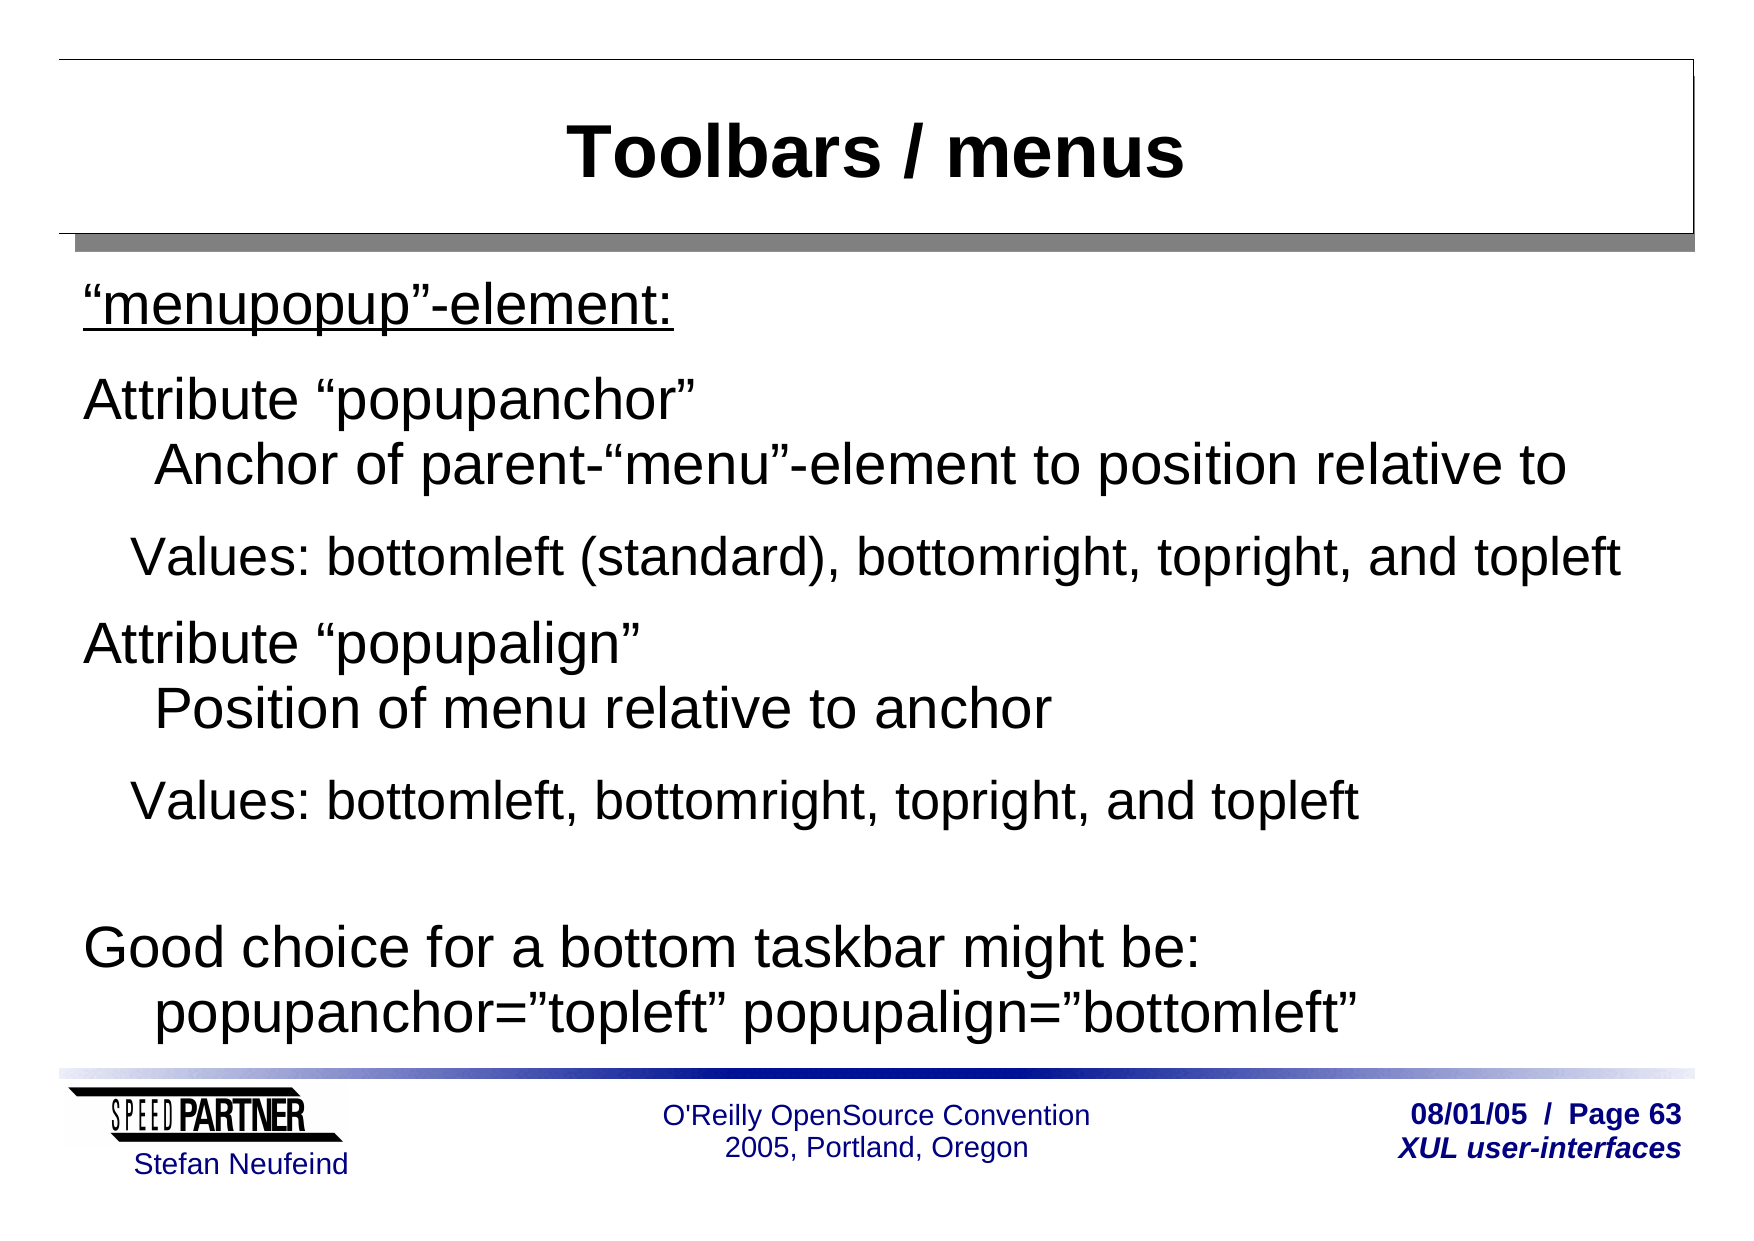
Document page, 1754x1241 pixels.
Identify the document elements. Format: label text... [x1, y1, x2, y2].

picture [64, 1082, 348, 1146]
picture [59, 1068, 1695, 1079]
list “menupopup”-element: Attribute “popupanchor” Anchor of parent-“menu”-element to position relative to Values: bottomleft (standard), bottomright, topright, and topleft Attribute “popupalign” Position of menu relative to anchor Values: bottomleft, bottomright, topright, and topleft Good choice for a bottom taskbar might be: popupanchor=”topleft” popupalign=”bottomleft” [71, 272, 1695, 1055]
title Toolbars / menus [59, 59, 1695, 244]
